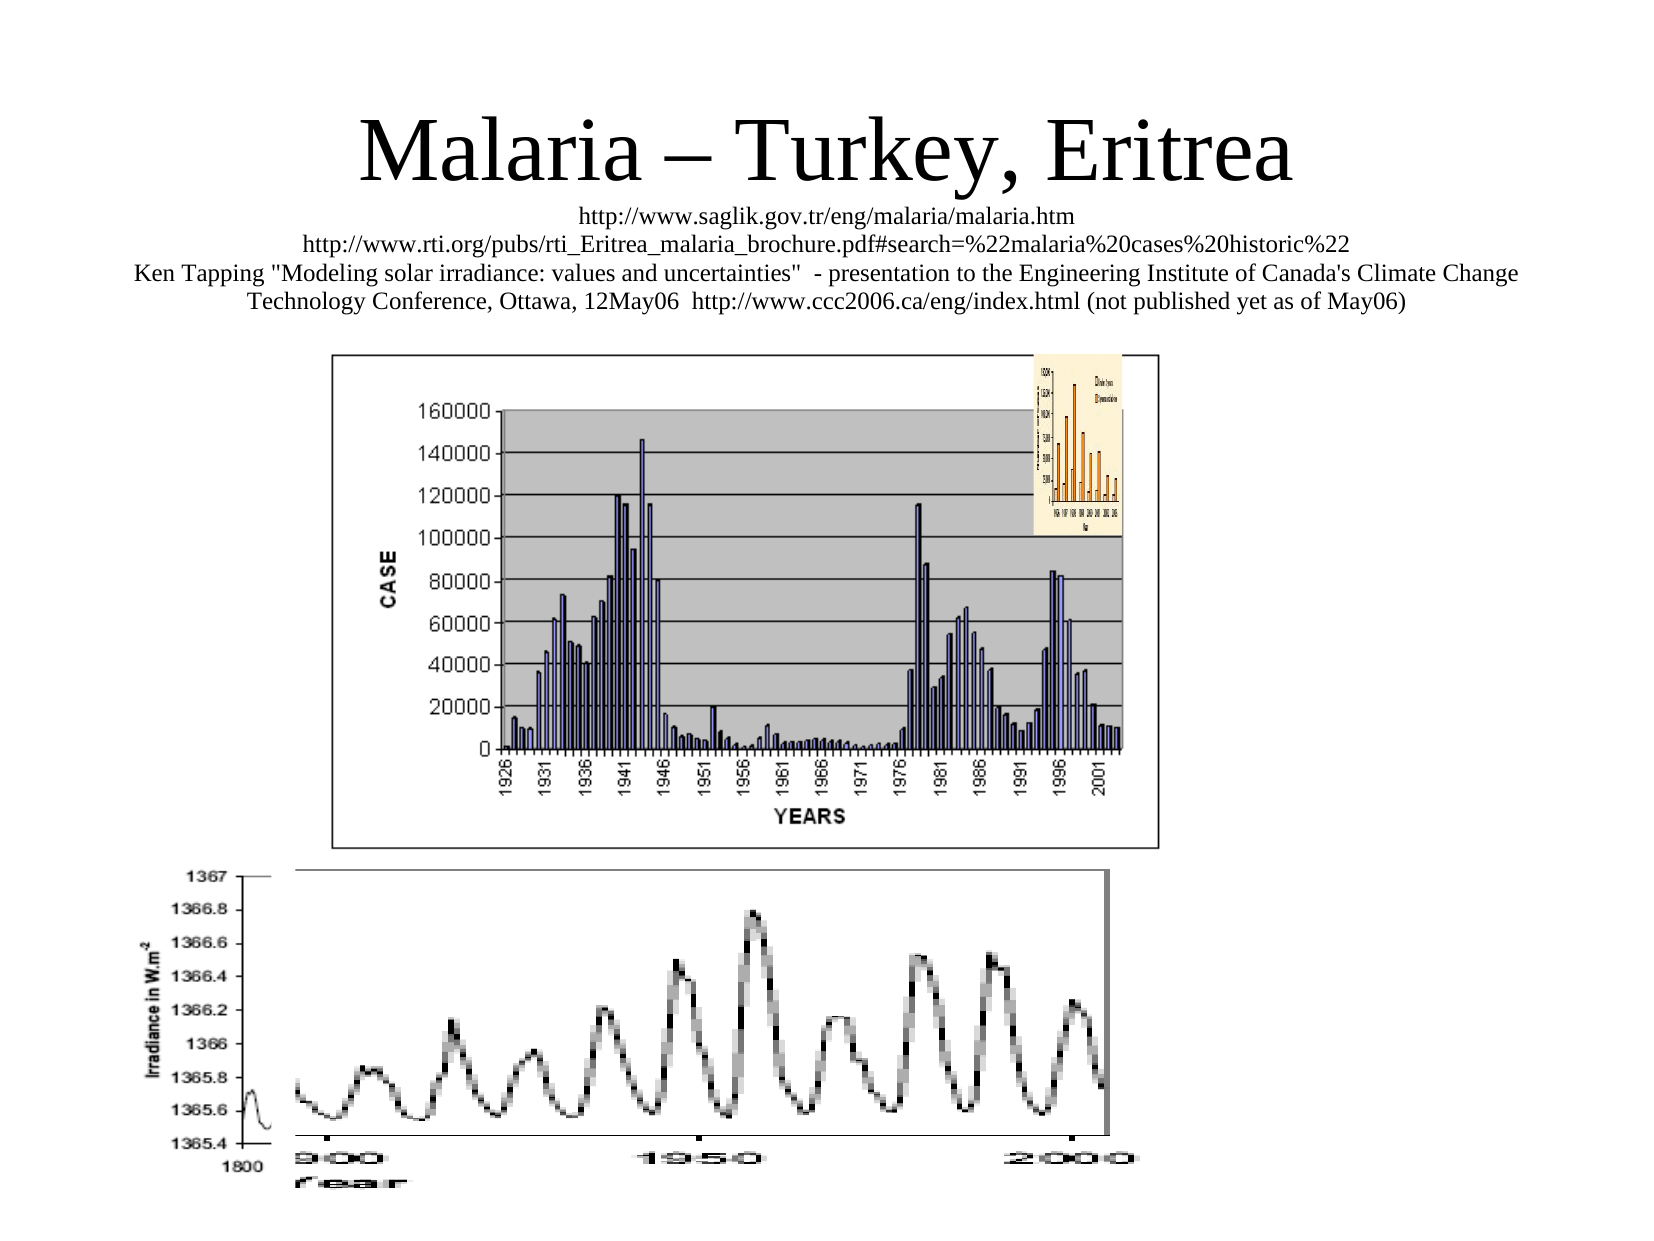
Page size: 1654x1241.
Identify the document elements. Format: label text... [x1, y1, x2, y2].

picture [295, 347, 1169, 1211]
picture [118, 856, 272, 1181]
title Malaria – Turkey, Eritrea http://www.saglik.gov.tr/eng/malaria/malaria.htm http://www.rti.org/pubs/rti_Eritrea_malaria_brochure.pdf#search=%22malaria%20cases%20historic%22 Ken Tapping "Modeling solar irradiance: values and uncertainties" - presentation to the Engineering Institute of Canada's Climate Change Technology Conference, Ottawa, 12May06 http://www.ccc2006.ca/eng/index.html (not published yet as of May06) [121, 59, 1533, 354]
